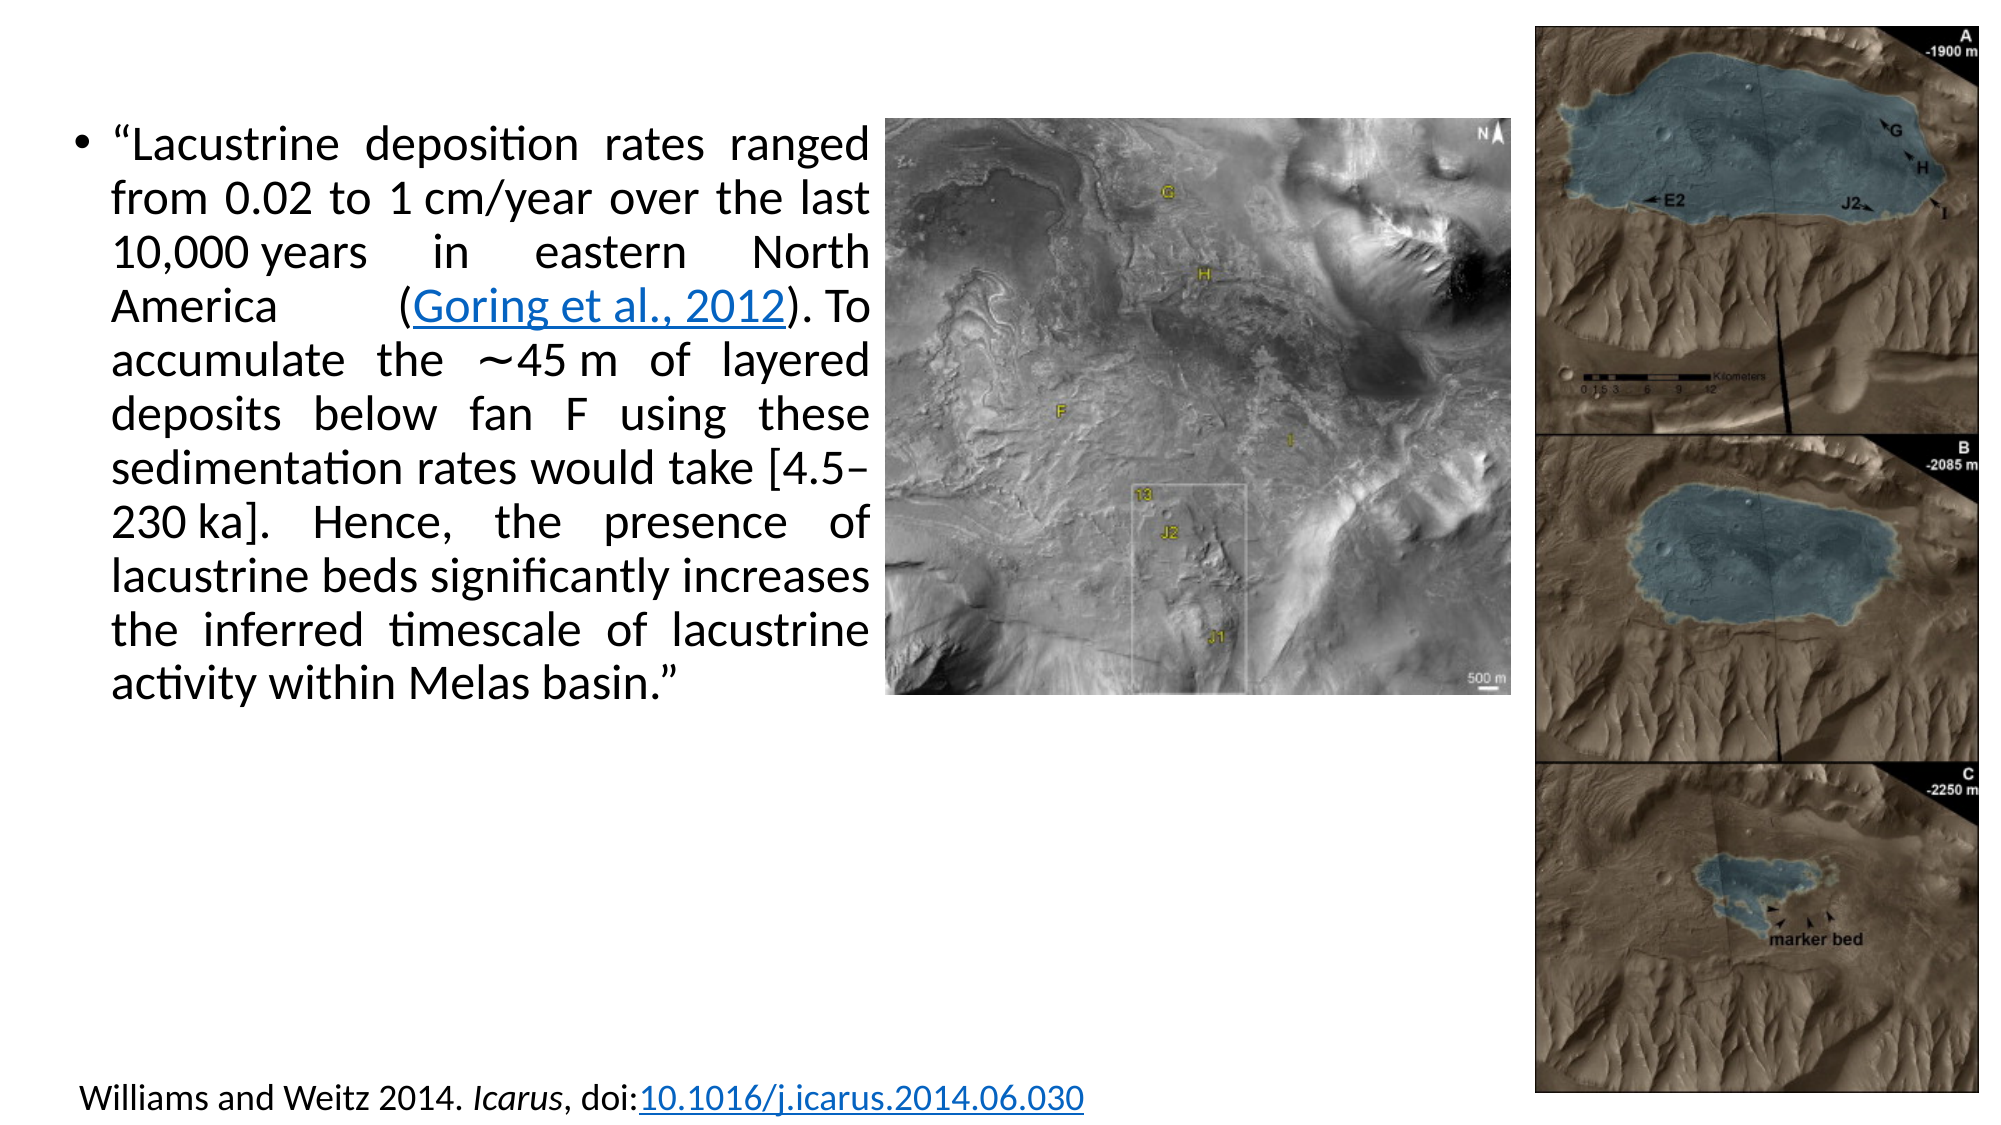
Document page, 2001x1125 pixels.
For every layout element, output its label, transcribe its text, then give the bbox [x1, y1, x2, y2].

picture [885, 118, 1511, 695]
text_box “Lacustrine deposition rates ranged from 0.02 to 1 cm/year over the last 10,000 years in eastern North America (Goring et al., 2012). To accumulate the ∼45 m of layered deposits below fan F using these sedimentation rates would take [4.5–230 ka]. Hence, the presence of lacustrine beds significantly increases the inferred timescale of lacustrine activity within Melas basin.” [58, 109, 886, 1014]
text_box Williams and Weitz 2014. Icarus, doi:10.1016/j.icarus.2014.06.030 [64, 1065, 1100, 1125]
picture [1535, 26, 1979, 1093]
